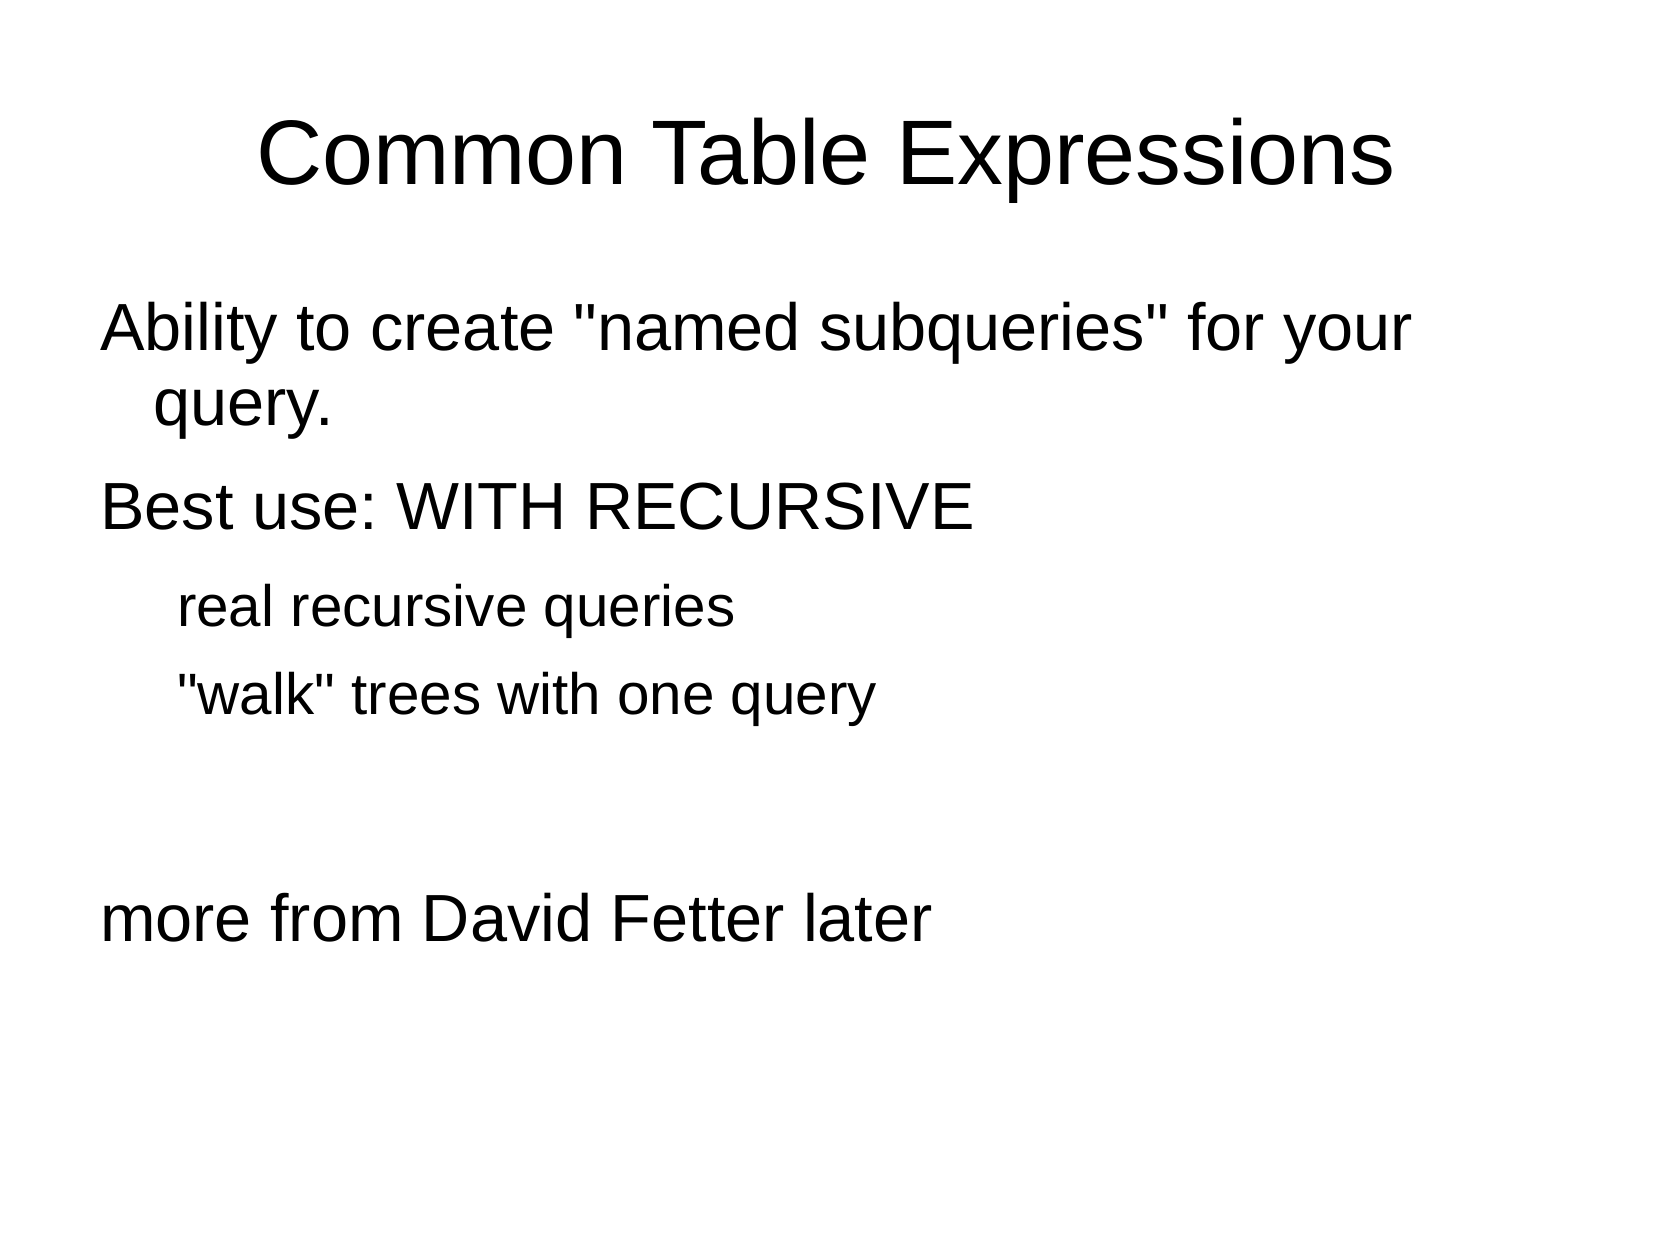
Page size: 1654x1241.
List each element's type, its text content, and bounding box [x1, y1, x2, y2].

list Ability to create "named subqueries" for your query. Best use: WITH RECURSIVE real recursive queries "walk" trees with one query more from David Fetter later [82, 290, 1571, 1094]
title Common Table Expressions [82, 56, 1571, 250]
